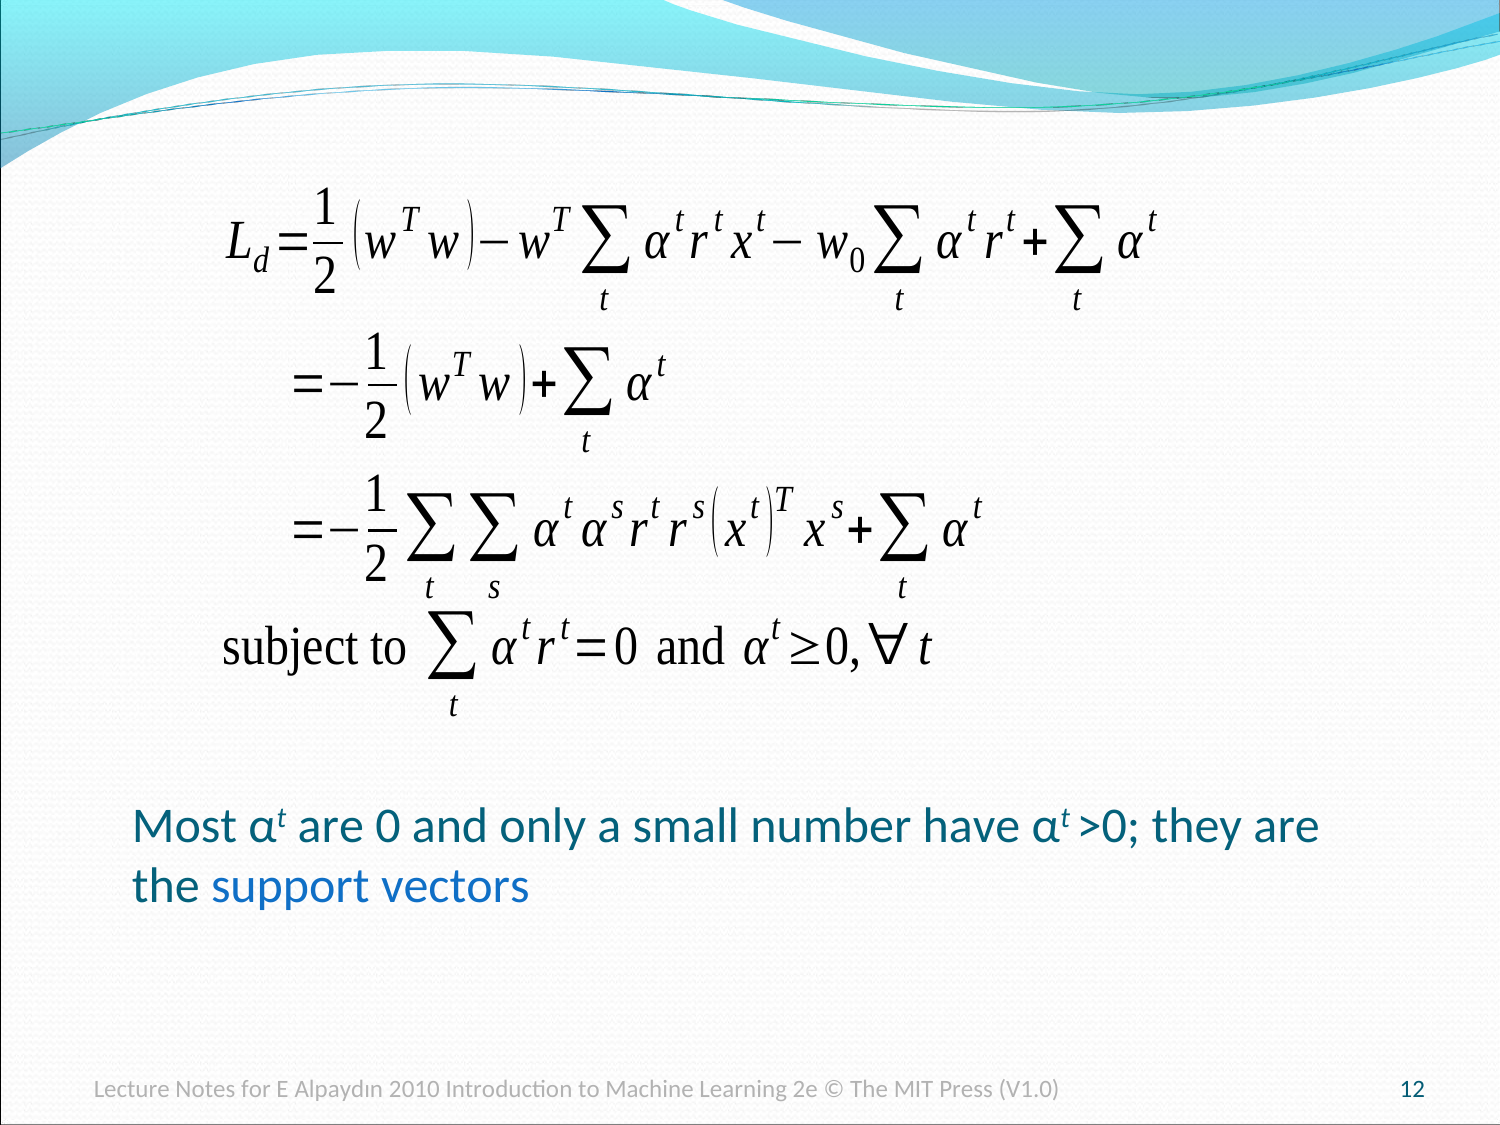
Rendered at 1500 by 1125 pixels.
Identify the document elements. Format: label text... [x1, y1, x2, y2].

text_box Most αt are 0 and only a small number have αt >0; they are the support vectors [117, 785, 1393, 921]
chart [210, 175, 1179, 725]
text_box <number> [1299, 1042, 1426, 1103]
picture [0, 0, 1500, 1125]
text_box Lecture Notes for E Alpaydın 2010 Introduction to Machine Learning 2e © The MIT Press (V1.0) [93, 1042, 1254, 1103]
